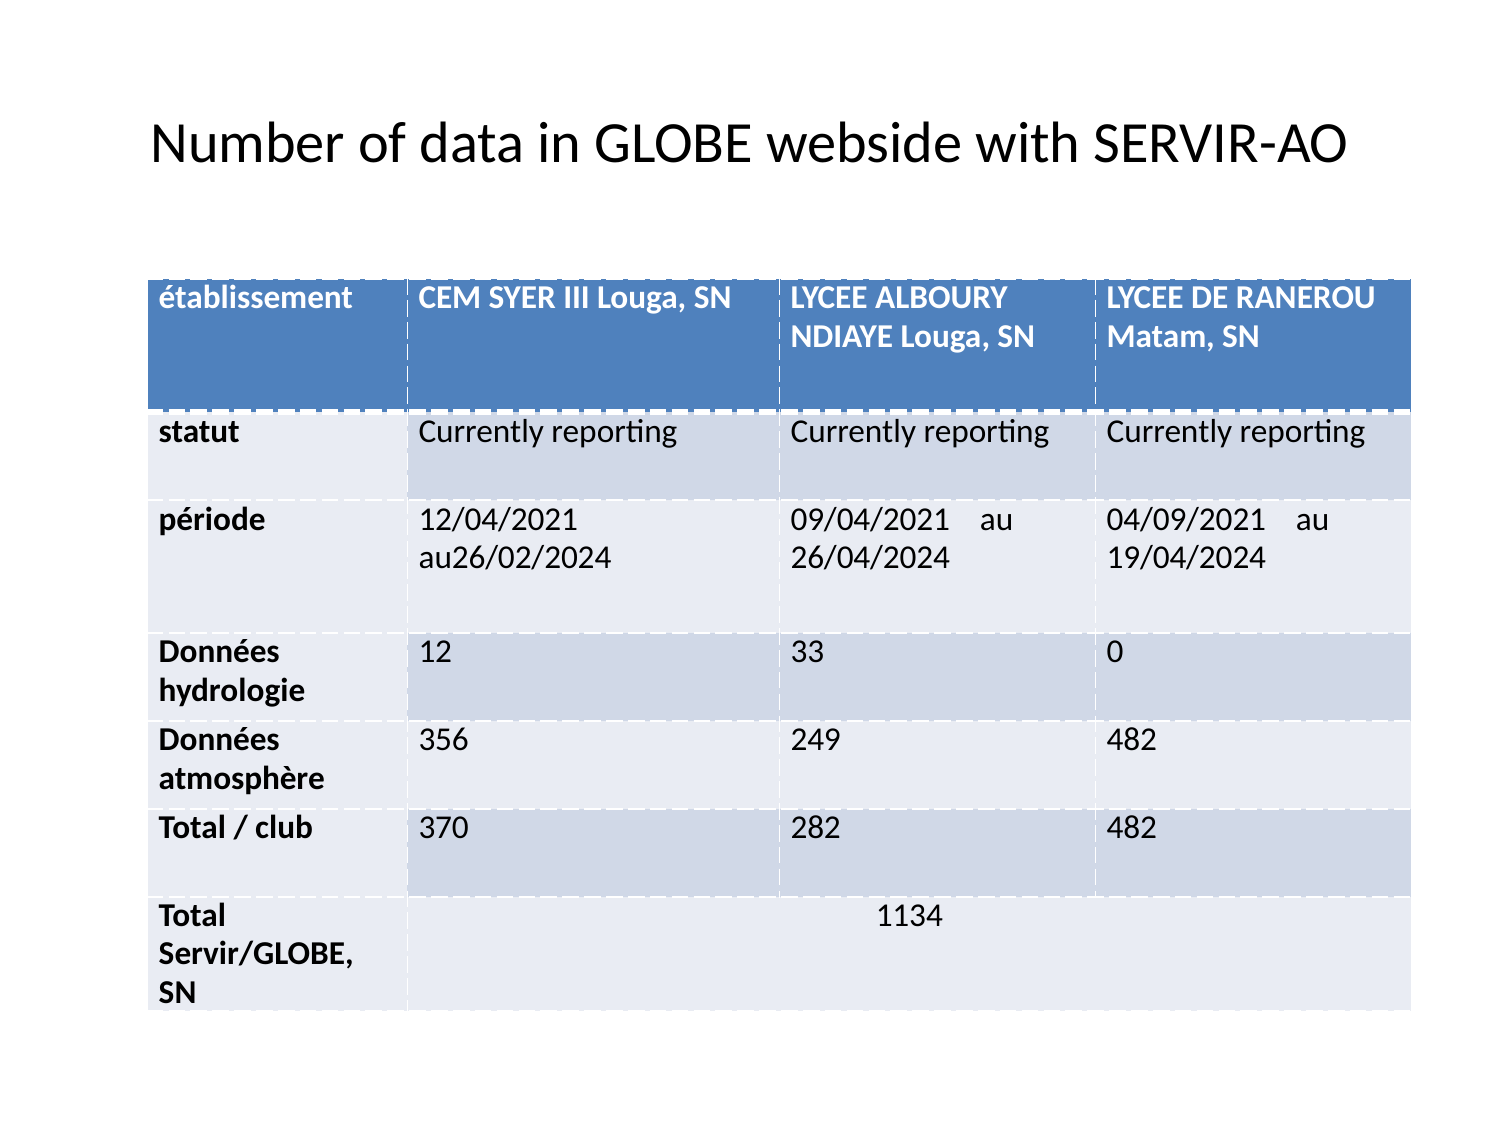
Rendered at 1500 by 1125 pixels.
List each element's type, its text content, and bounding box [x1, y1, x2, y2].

table_cell Currently reporting [407, 412, 779, 500]
table_header établissement [148, 279, 407, 412]
table_cell 33 [779, 633, 1095, 721]
table_cell 249 [779, 721, 1095, 809]
table_header LYCEE DE RANEROU Matam, SN [1095, 279, 1411, 412]
table_cell 482 [1095, 721, 1411, 809]
table_cell statut [148, 412, 407, 500]
table_cell 1134 [407, 897, 1411, 1011]
table_cell 04/09/2021 au 19/04/2024 [1095, 500, 1411, 633]
table_cell 282 [779, 809, 1095, 897]
table_cell Total Servir/GLOBE, SN [148, 897, 407, 1011]
table_cell Currently reporting [779, 412, 1095, 500]
table_cell période [148, 500, 407, 633]
table_cell Total / club [148, 809, 407, 897]
table_cell Données atmosphère [148, 721, 407, 809]
table_cell 12 [407, 633, 779, 721]
title Number of data in GLOBE webside with SERVIR-AO [75, 45, 1425, 233]
table_cell 0 [1095, 633, 1411, 721]
table_cell 356 [407, 721, 779, 809]
table_cell 12/04/2021 au26/02/2024 [407, 500, 779, 633]
table_cell Données hydrologie [148, 633, 407, 721]
table_cell Currently reporting [1095, 412, 1411, 500]
table_cell 482 [1095, 809, 1411, 897]
table_cell 370 [407, 809, 779, 897]
table_header CEM SYER III Louga, SN [407, 279, 779, 412]
table_header LYCEE ALBOURY NDIAYE Louga, SN [779, 279, 1095, 412]
table_cell 09/04/2021 au 26/04/2024 [779, 500, 1095, 633]
